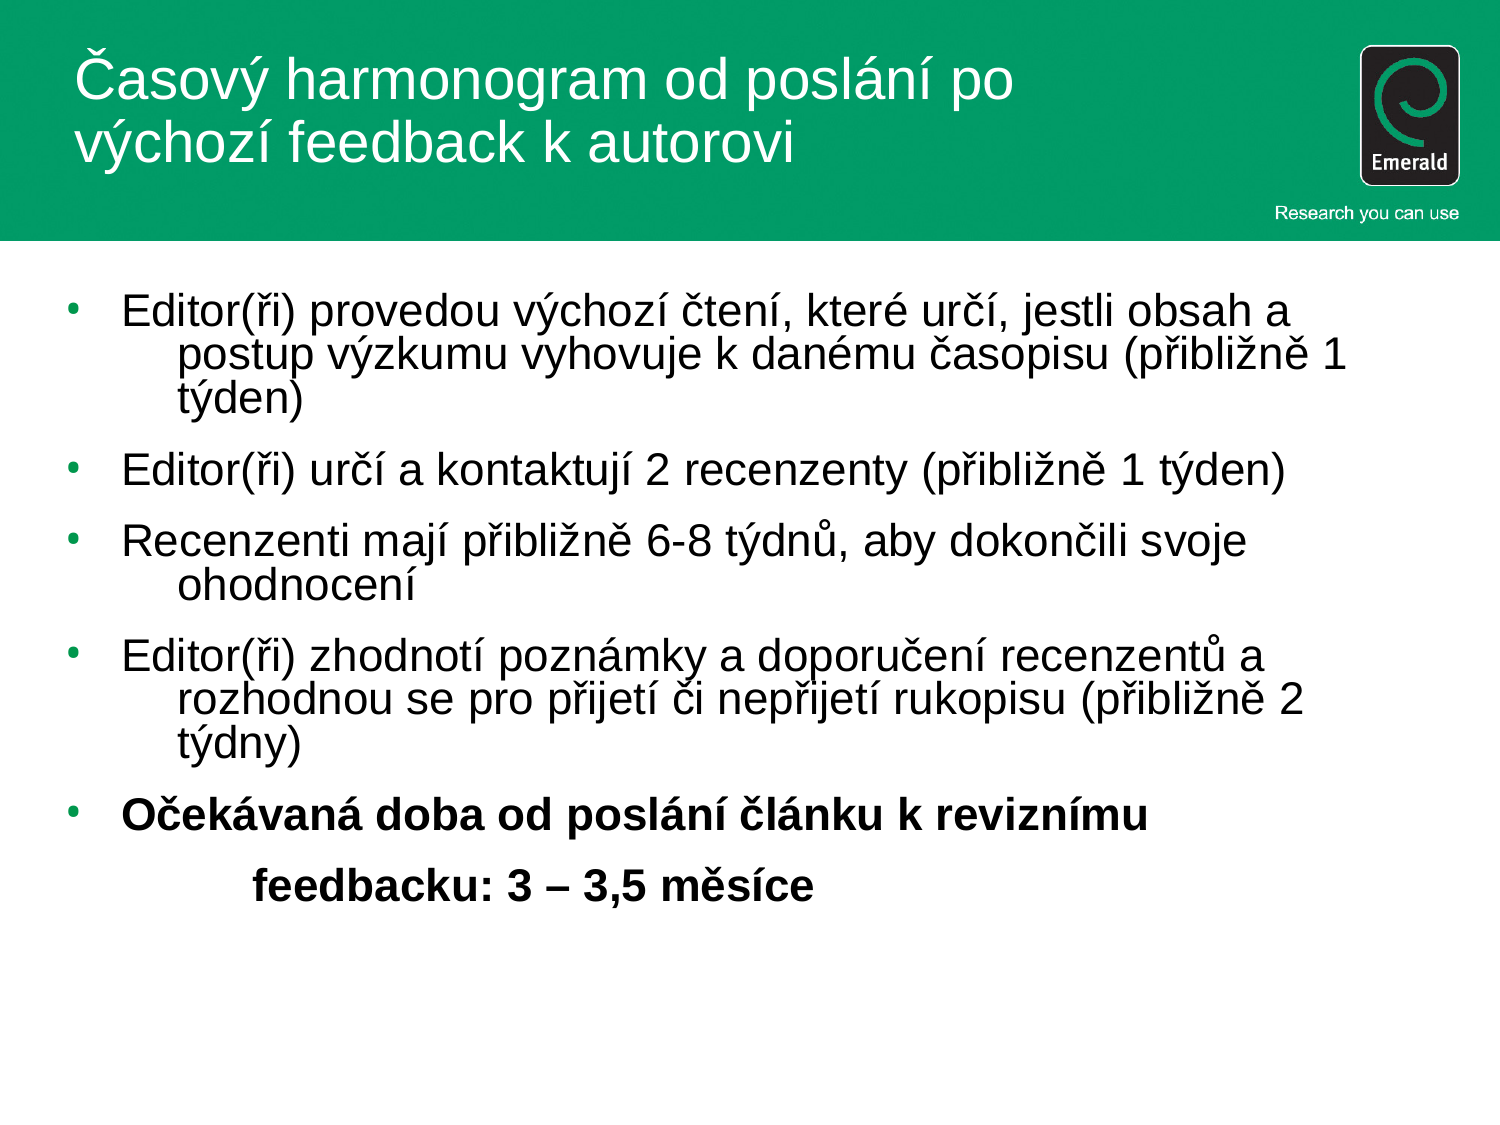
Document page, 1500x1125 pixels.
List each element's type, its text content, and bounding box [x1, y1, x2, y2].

list Editor(ři) provedou výchozí čtení, které určí, jestli obsah a postup výzkumu vyhovuje k danému časopisu (přibližně 1 týden) Editor(ři) určí a kontaktují 2 recenzenty (přibližně 1 týden) Recenzenti mají přibližně 6-8 týdnů, aby dokončili svoje ohodnocení Editor(ři) zhodnotí poznámky a doporučení recenzentů a rozhodnou se pro přijetí či nepřijetí rukopisu (přibližně 2 týdny) Očekávaná doba od poslání článku k reviznímu feedbacku: 3 – 3,5 měsíce [64, 290, 1440, 966]
title Časový harmonogram od poslání po výchozí feedback k autorovi [74, 49, 1081, 237]
